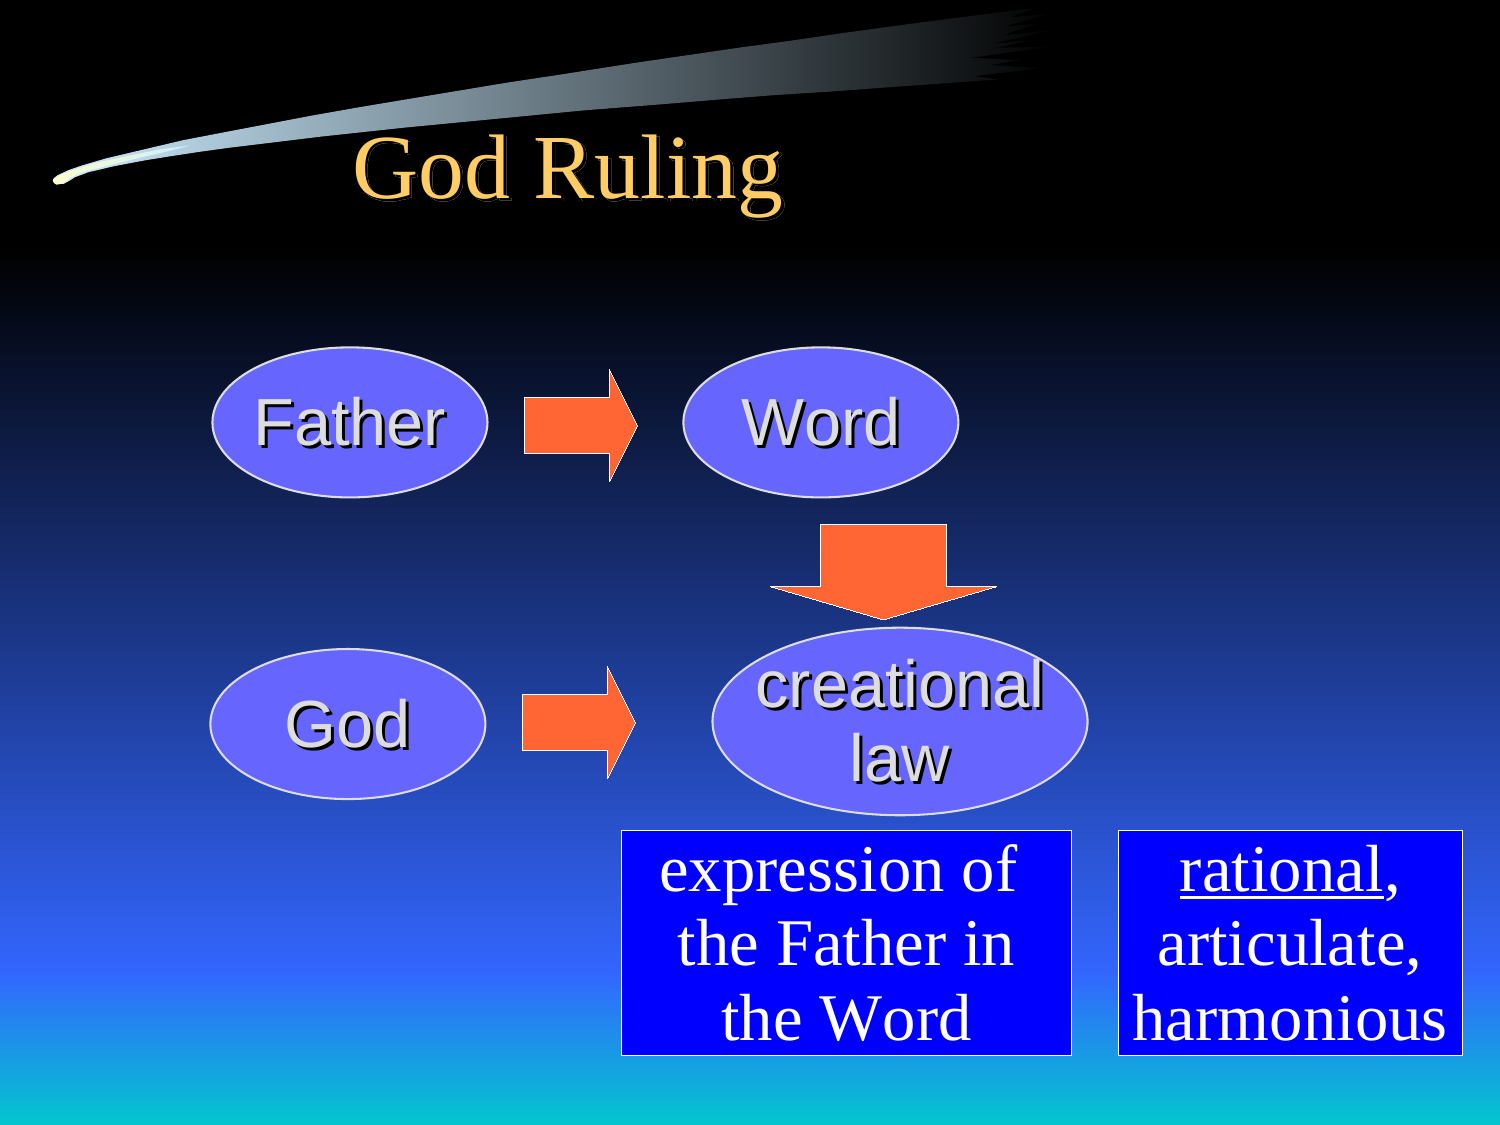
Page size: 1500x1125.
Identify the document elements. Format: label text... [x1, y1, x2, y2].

text_box creational law [712, 627, 1088, 816]
text_box [524, 369, 638, 482]
text_box Word [683, 347, 959, 498]
text_box God [210, 649, 486, 800]
title God Ruling [337, 73, 1463, 262]
text_box expression of the Father in the Word [621, 830, 1072, 1056]
text_box [770, 524, 997, 620]
text_box rational, articulate, harmonious [1118, 830, 1463, 1056]
text_box Father [212, 347, 488, 498]
text_box [522, 666, 636, 779]
